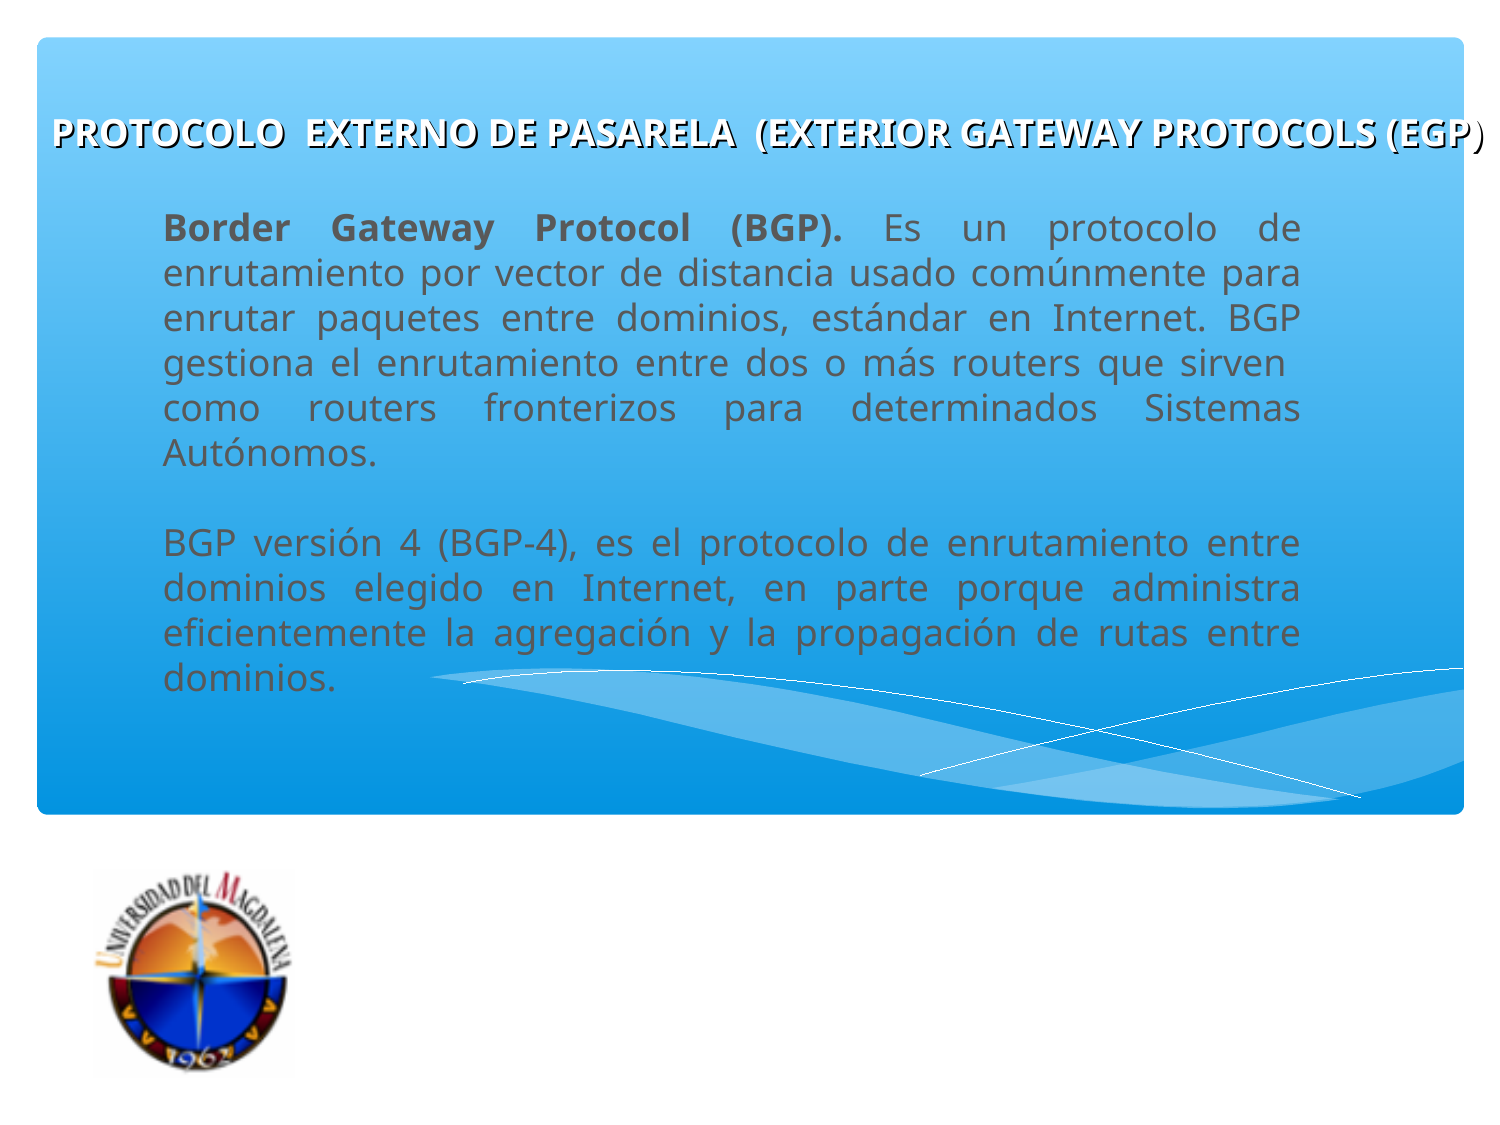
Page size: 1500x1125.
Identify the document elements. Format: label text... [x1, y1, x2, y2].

picture [88, 869, 303, 1082]
text_box Border Gateway Protocol (BGP). Es un protocolo de enrutamiento por vector de distancia usado comúnmente para enrutar paquetes entre dominios, estándar en Internet. BGP gestiona el enrutamiento entre dos o más routers que sirven como routers fronterizos para determinados Sistemas Autónomos. BGP versión 4 (BGP-4), es el protocolo de enrutamiento entre dominios elegido en Internet, en parte porque administra eficientemente la agregación y la propagación de rutas entre dominios. [147, 196, 1317, 707]
text_box PROTOCOLO EXTERNO DE PASARELA (EXTERIOR GATEWAY PROTOCOLS (EGP) [36, 101, 1499, 163]
